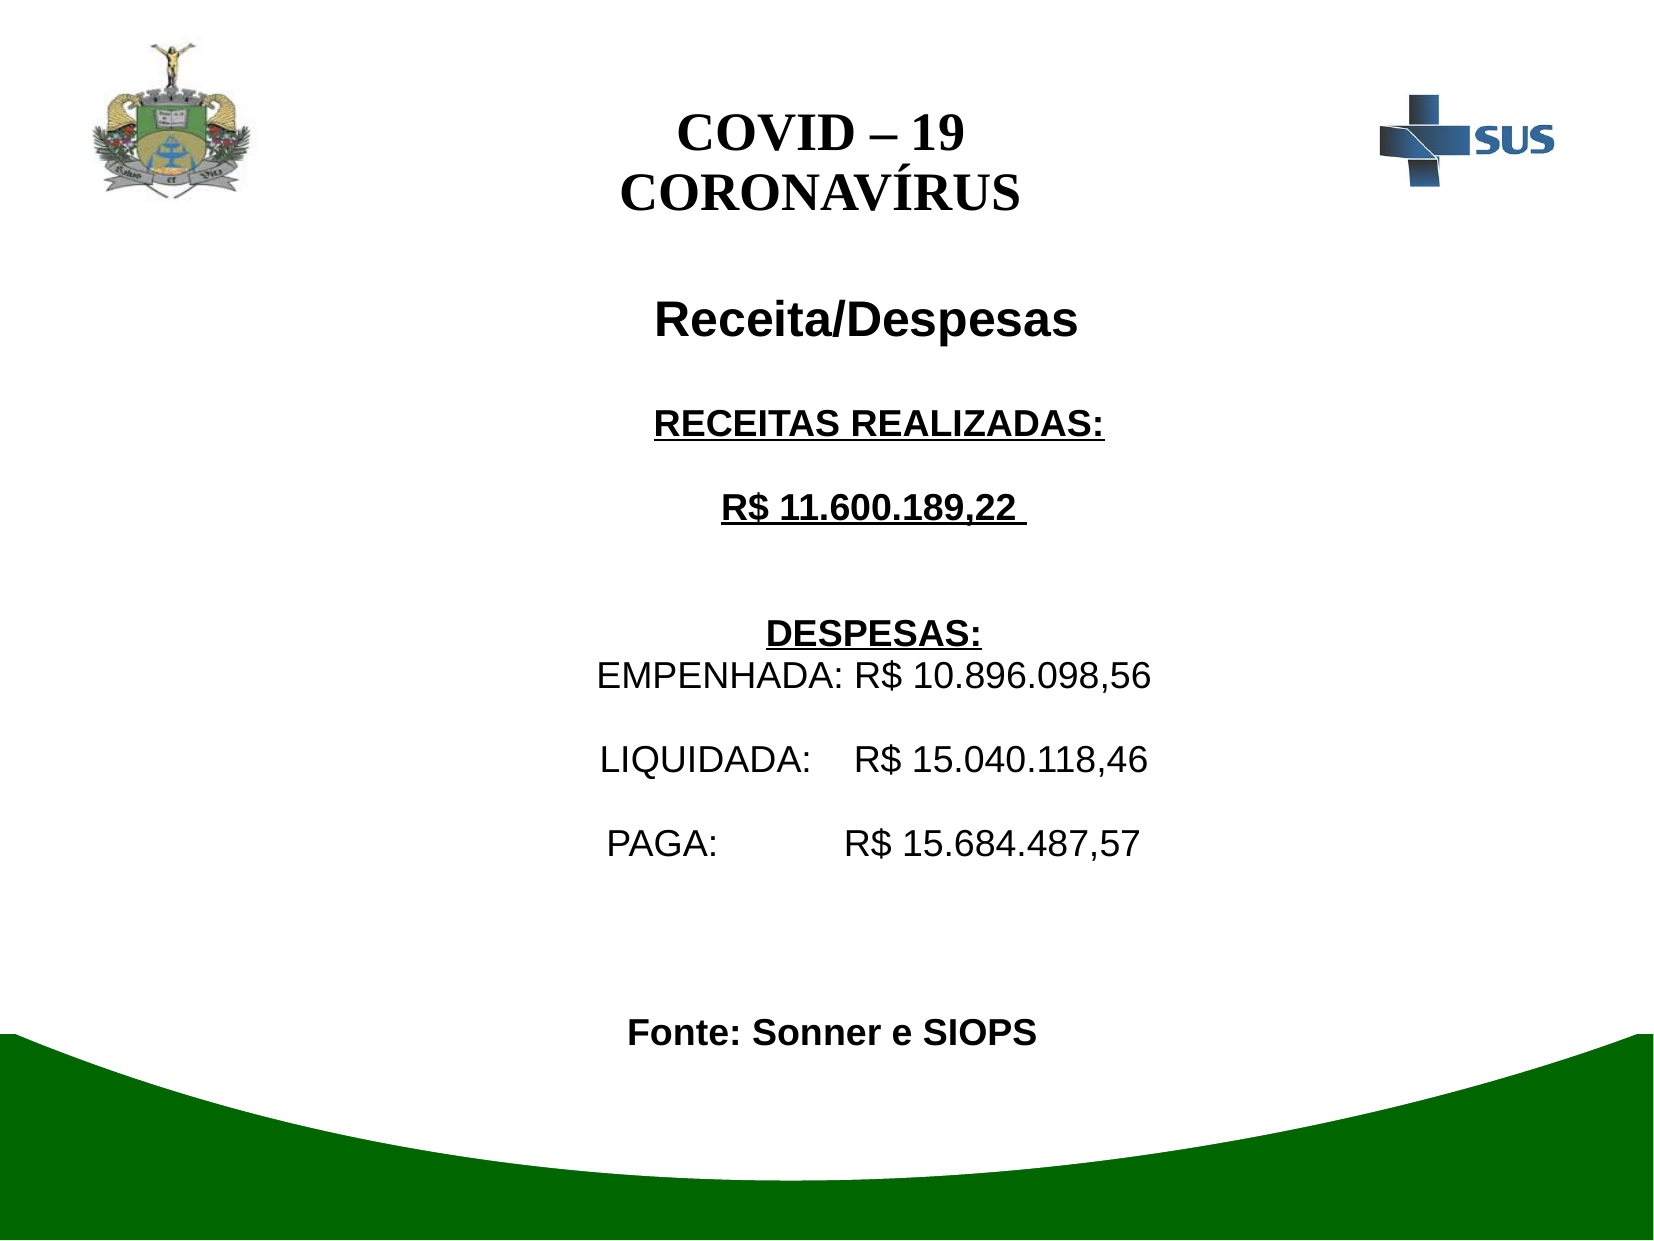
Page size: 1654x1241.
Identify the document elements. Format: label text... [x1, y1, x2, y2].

text_box Fonte: Sonner e SIOPS [531, 1003, 1134, 1062]
text_box COVID – 19 CORONAVÍRUS [295, 94, 1347, 230]
picture [1379, 94, 1560, 187]
text_box [0, 1027, 1654, 1241]
picture [82, 35, 260, 213]
text_box Receita/Despesas RECEITAS REALIZADAS: R$ 11.600.189,22 DESPESAS: EMPENHADA: R$ 10.896.098,56 LIQUIDADA: R$ 15.040.118,46 PAGA: R$ 15.684.487,57 [188, 283, 1560, 880]
